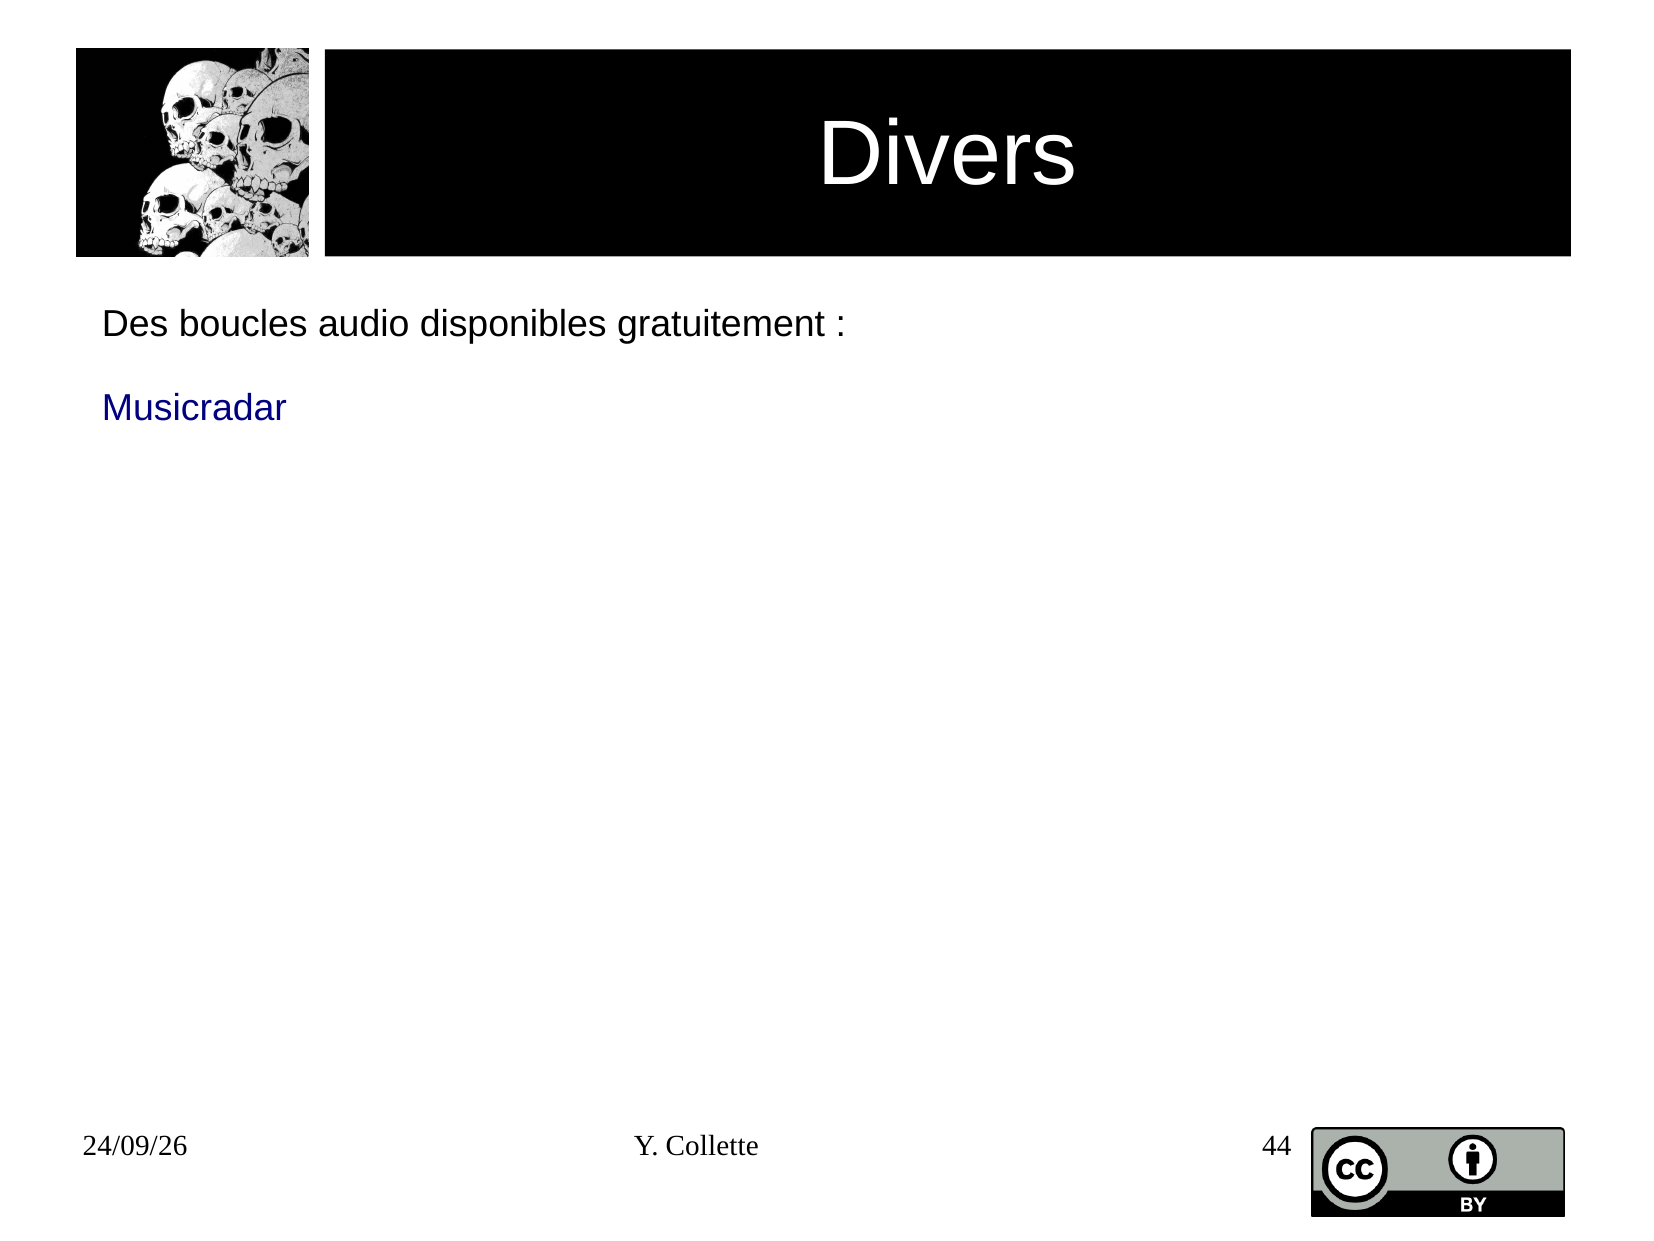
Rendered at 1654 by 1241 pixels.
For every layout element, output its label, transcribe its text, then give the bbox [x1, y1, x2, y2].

title Divers [324, 49, 1571, 257]
text_box Des boucles audio disponibles gratuitement : Musicradar [87, 294, 1414, 1066]
picture [76, 48, 309, 257]
picture [1311, 1127, 1565, 1217]
